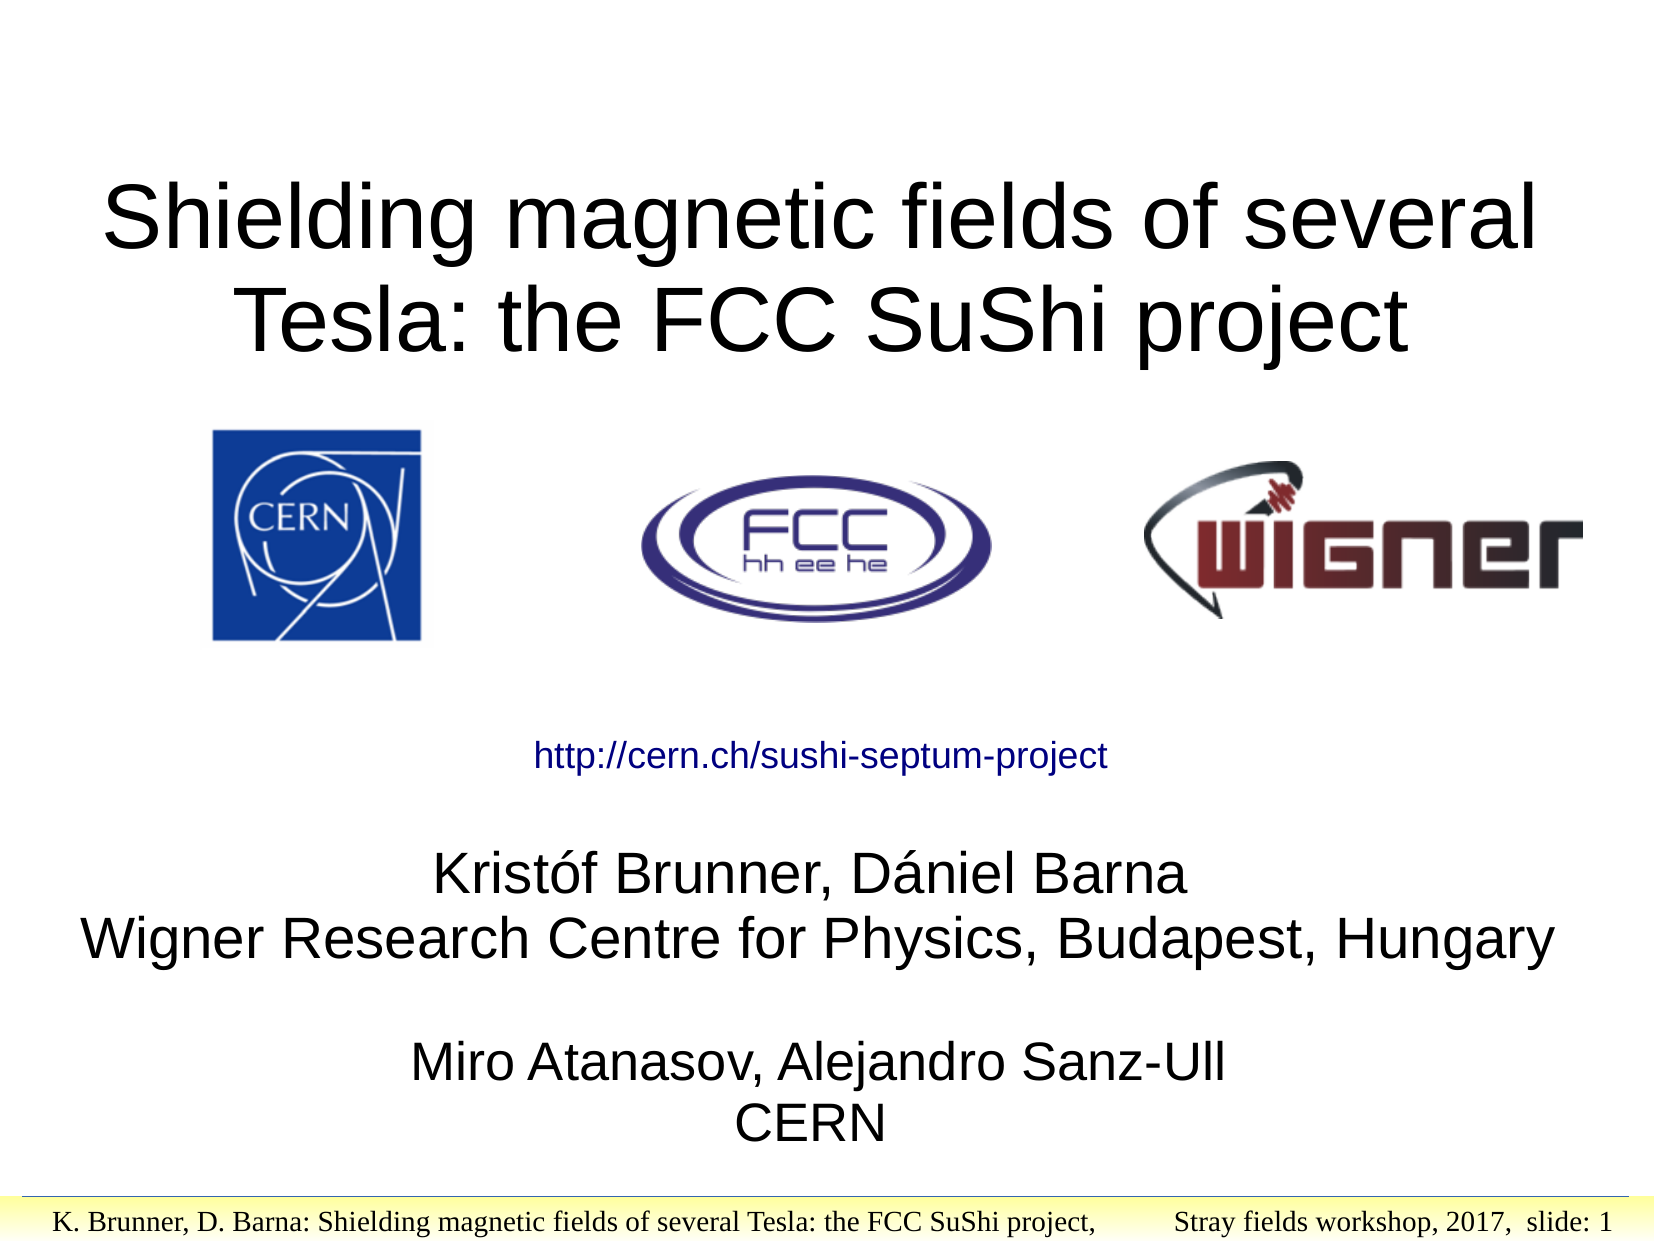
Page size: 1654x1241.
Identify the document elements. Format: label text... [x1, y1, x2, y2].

subtitle Kristóf Brunner, Dániel Barna Wigner Research Centre for Physics, Budapest, Hungary Miro Atanasov, Alejandro Sanz-Ull CERN [74, 828, 1563, 1166]
picture [641, 475, 992, 623]
picture [1144, 461, 1583, 619]
picture [194, 420, 434, 650]
title Shielding magnetic fields of several Tesla: the FCC SuShi project [77, 114, 1566, 423]
text_box http://cern.ch/sushi-septum-project [518, 727, 1123, 784]
